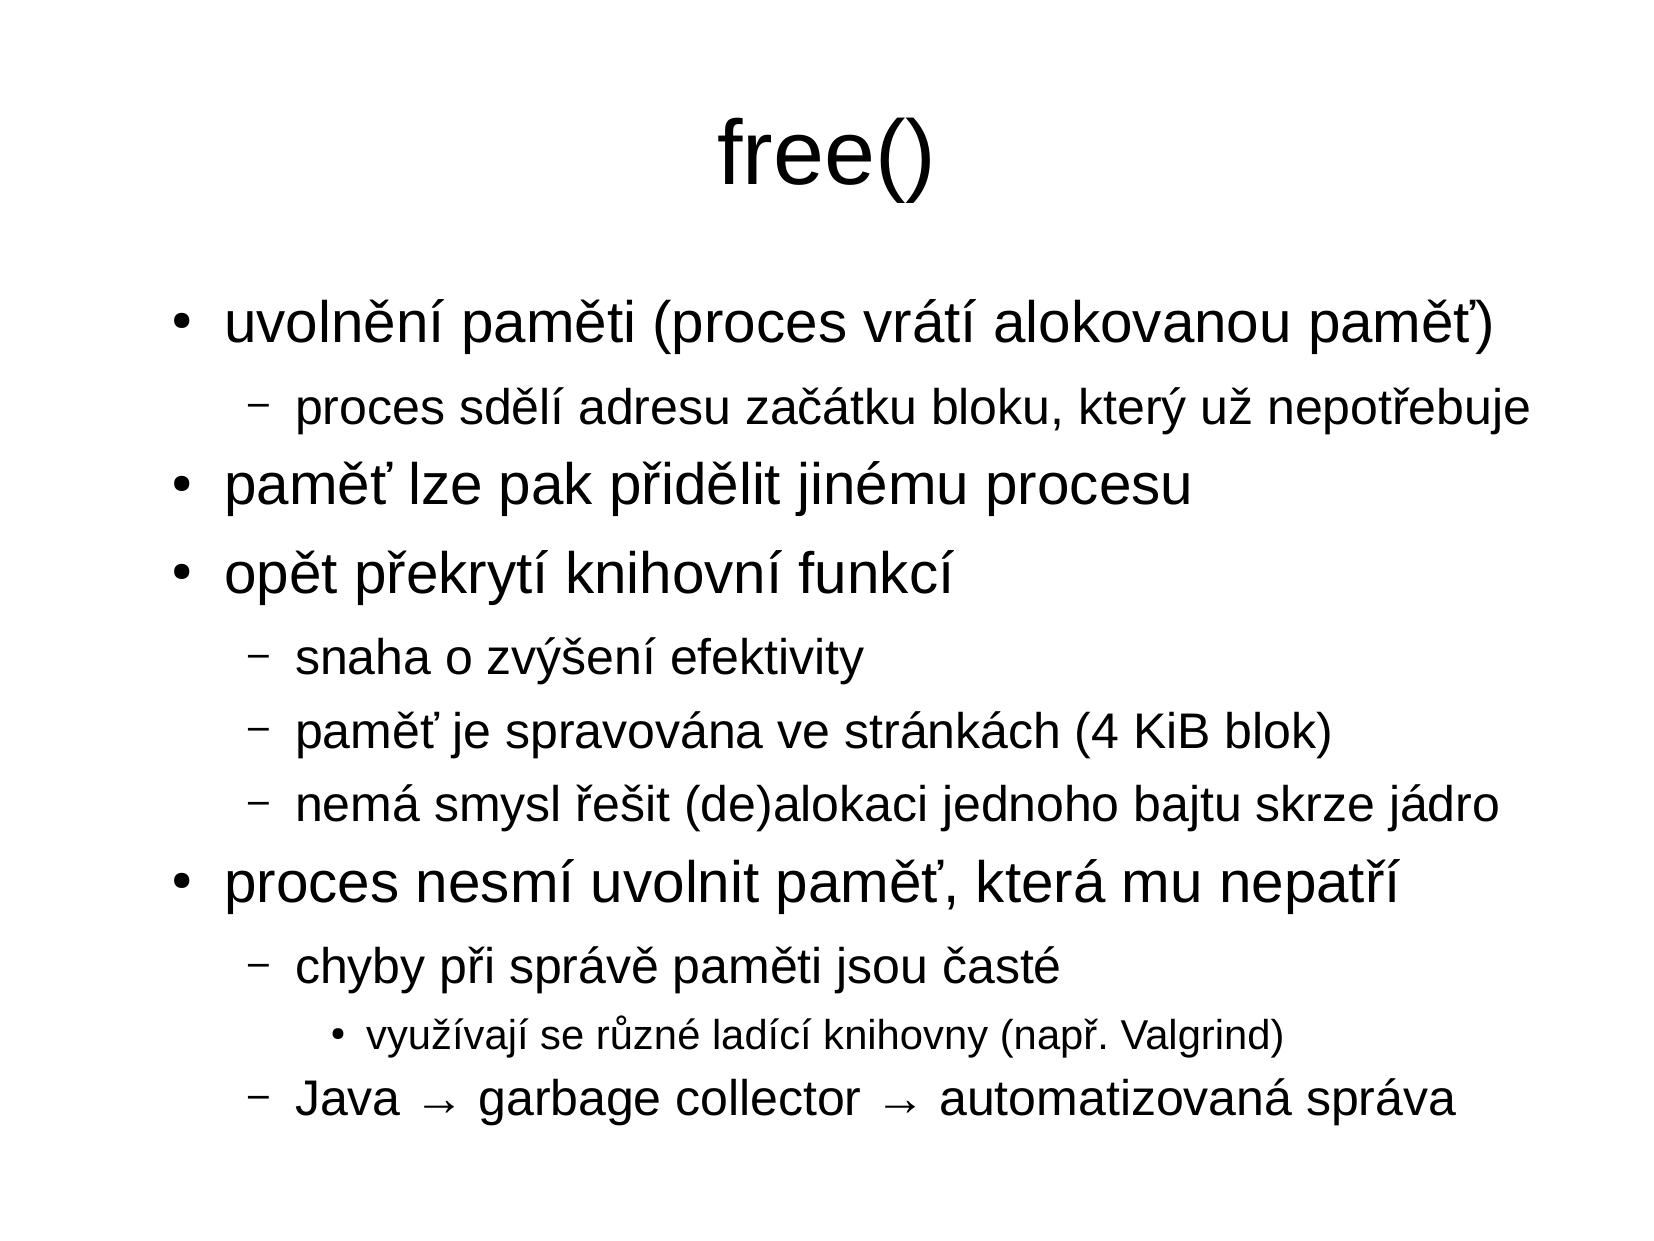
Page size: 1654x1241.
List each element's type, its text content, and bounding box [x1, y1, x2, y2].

list uvolnění paměti (proces vrátí alokovanou paměť) proces sdělí adresu začátku bloku, který už nepotřebuje paměť lze pak přidělit jinému procesu opět překrytí knihovní funkcí snaha o zvýšení efektivity paměť je spravována ve stránkách (4 KiB blok) nemá smysl řešit (de)alokaci jednoho bajtu skrze jádro proces nesmí uvolnit paměť, která mu nepatří chyby při správě paměti jsou časté využívají se různé ladící knihovny (např. Valgrind) Java → garbage collector → automatizovaná správa [82, 290, 1571, 1126]
title free() [82, 49, 1571, 257]
